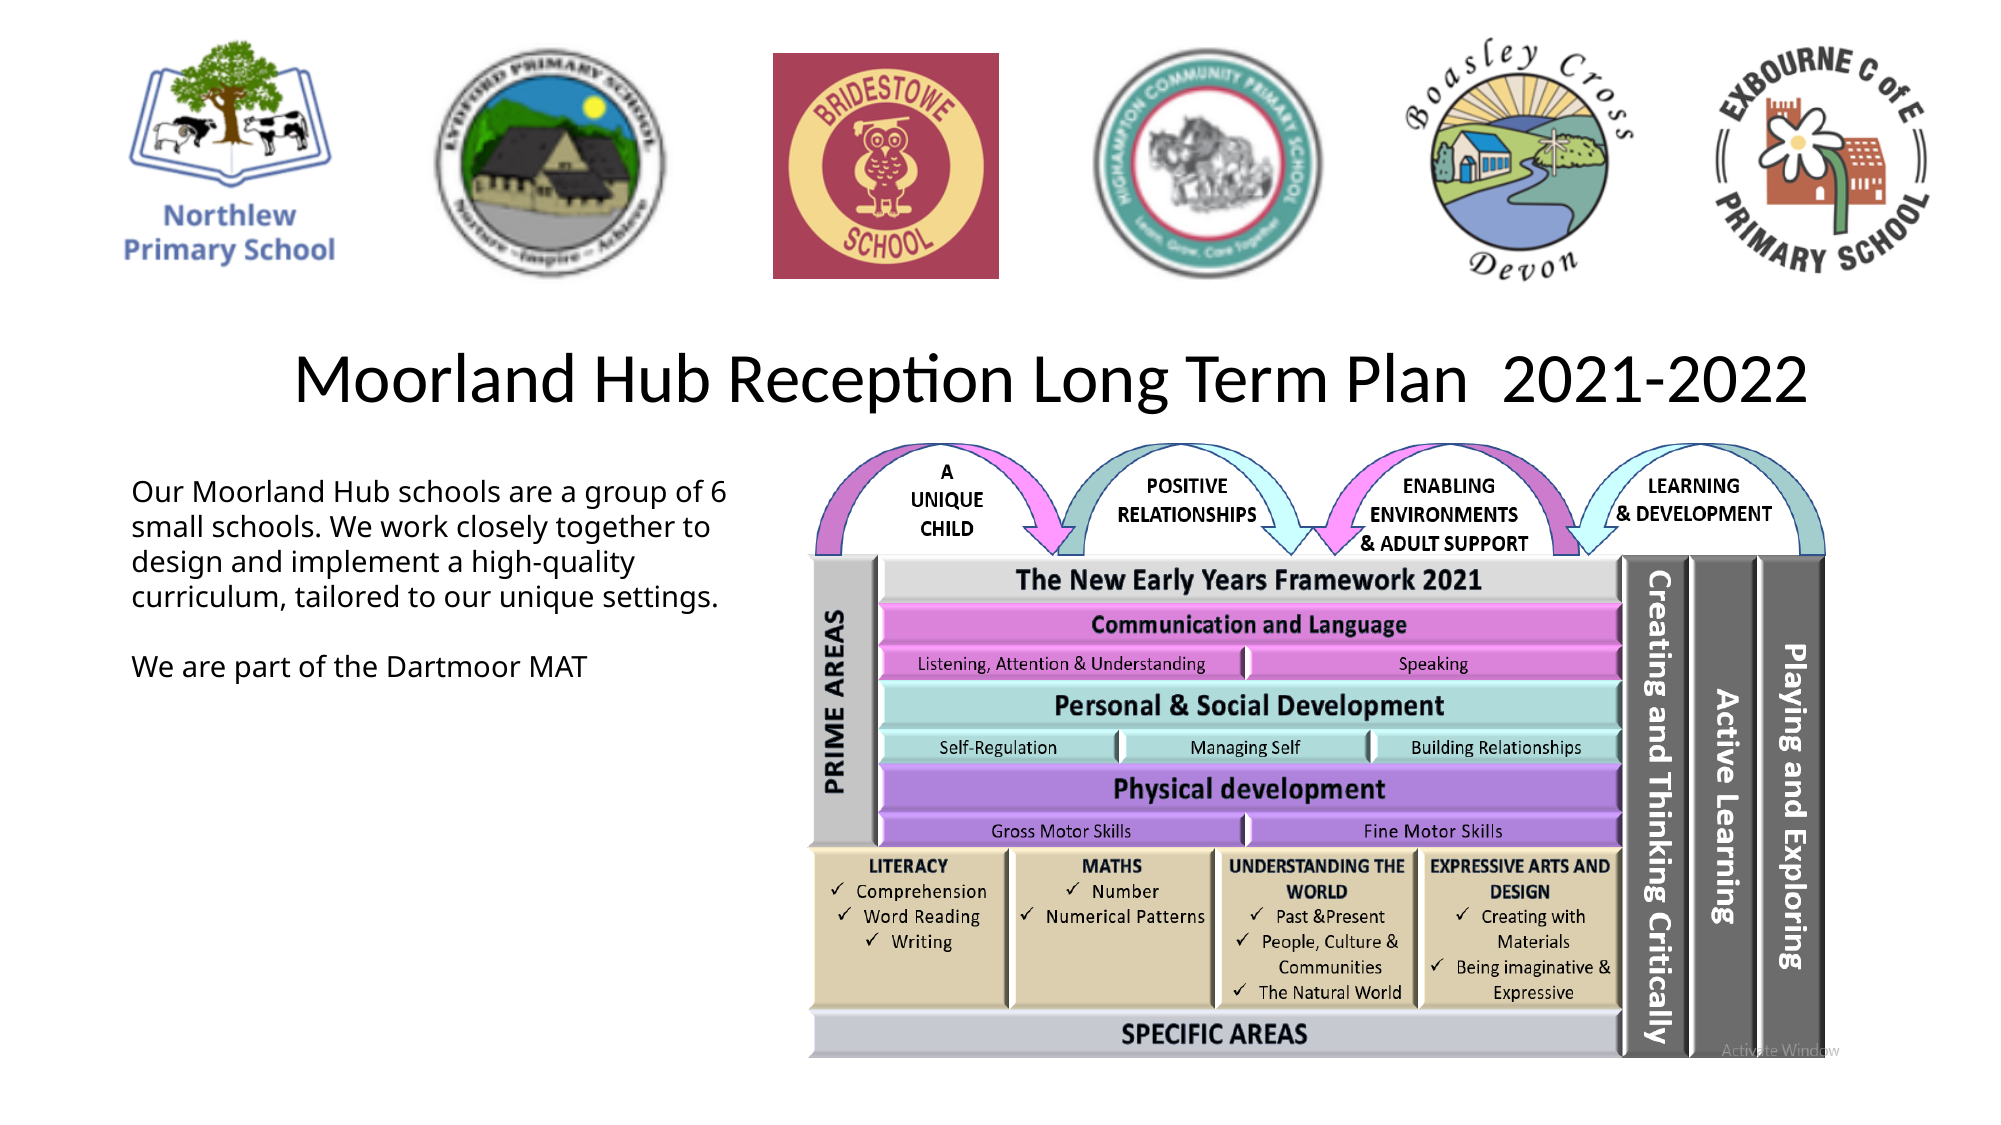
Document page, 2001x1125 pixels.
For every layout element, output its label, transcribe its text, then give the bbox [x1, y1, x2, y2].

picture [1072, 29, 1359, 314]
picture [100, 35, 361, 286]
picture [775, 424, 1840, 1062]
picture [407, 0, 708, 312]
text_box Our Moorland Hub schools are a group of 6 small schools. We work closely together to design and implement a high-quality curriculum, tailored to our unique settings. We are part of the Dartmoor MAT [116, 466, 764, 1010]
text_box Moorland Hub Reception Long Term Plan 2021-2022 [265, 230, 1840, 424]
picture [1708, 39, 1937, 279]
picture [768, 49, 1004, 284]
picture [1393, 35, 1640, 291]
